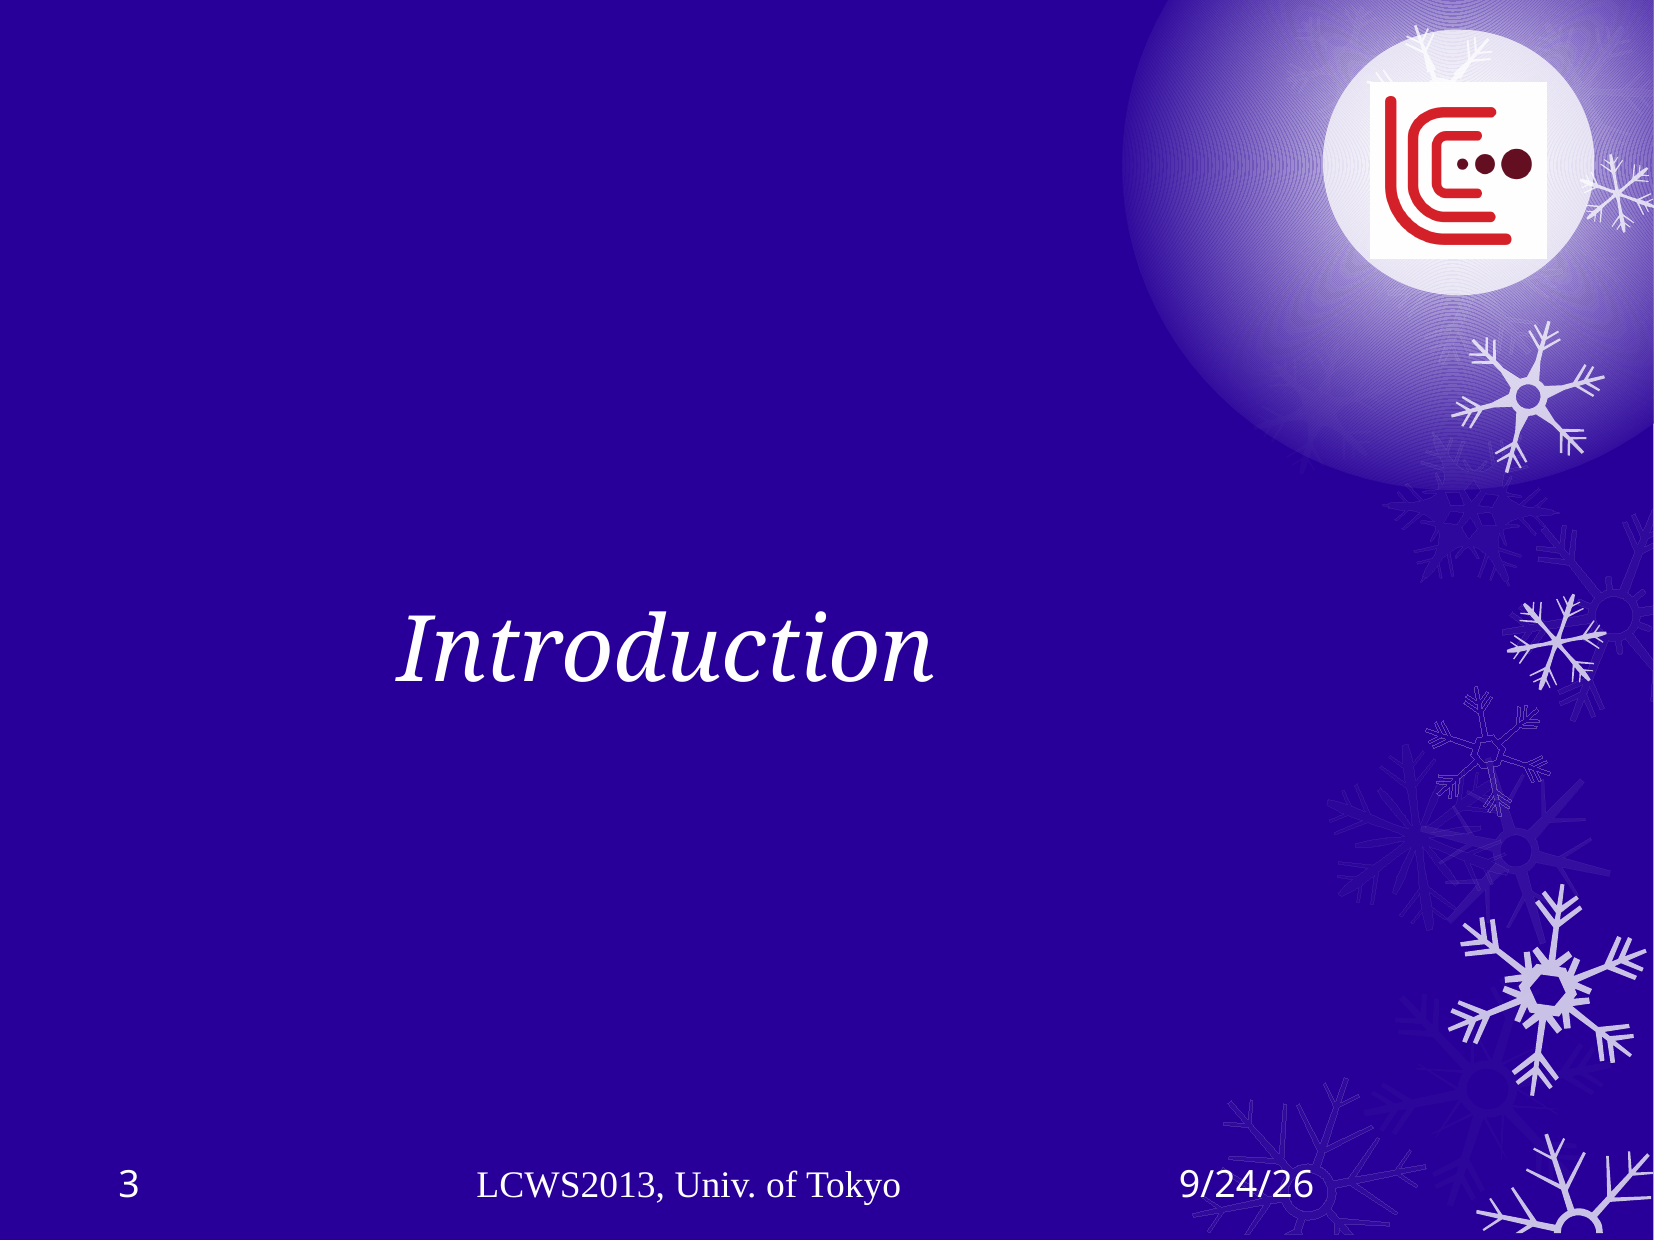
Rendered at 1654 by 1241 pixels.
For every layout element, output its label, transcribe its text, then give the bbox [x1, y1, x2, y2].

subtitle Introduction [188, 70, 1476, 1109]
picture [1476, 82, 1547, 259]
